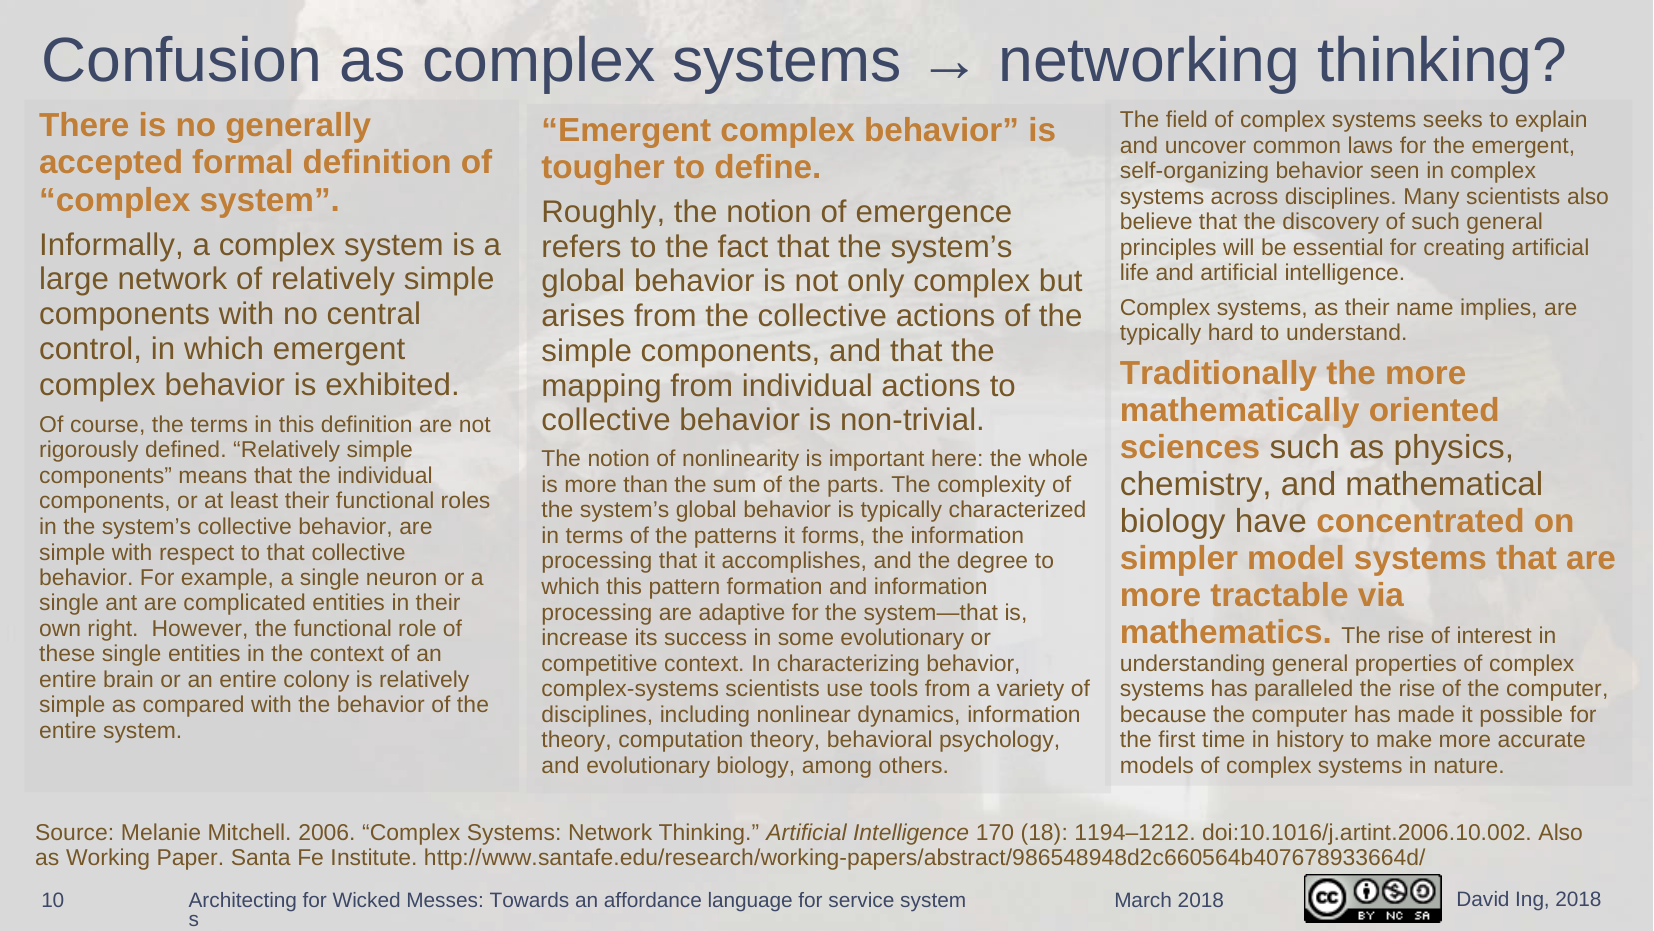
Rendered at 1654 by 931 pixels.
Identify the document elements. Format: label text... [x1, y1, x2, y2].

text_box The field of complex systems seeks to explain and uncover common laws for the emergent, self-organizing behavior seen in complex systems across disciplines. Many scientists also believe that the discovery of such general principles will be essential for creating artificial life and artificial intelligence. Complex systems, as their name implies, are typically hard to understand. Traditionally the more mathematically oriented sciences such as physics, chemistry, and mathematical biology have concentrated on simpler model systems that are more tractable via mathematics. The rise of interest in understanding general properties of complex systems has paralleled the rise of the computer, because the computer has made it possible for the first time in history to make more accurate models of complex systems in nature. [1105, 99, 1633, 786]
picture [1304, 878, 1442, 923]
text_box There is no generally accepted formal definition of “complex system”. Informally, a complex system is a large network of relatively simple components with no central control, in which emergent complex behavior is exhibited. Of course, the terms in this definition are not rigorously defined. “Relatively simple components” means that the individual components, or at least their functional roles in the system’s collective behavior, are simple with respect to that collective behavior. For example, a single neuron or a single ant are complicated entities in their own right. However, the functional role of these single entities in the context of an entire brain or an entire colony is relatively simple as compared with the behavior of the entire system. [24, 99, 519, 793]
text_box “Emergent complex behavior” is tougher to define. Roughly, the notion of emergence refers to the fact that the system’s global behavior is not only complex but arises from the collective actions of the simple components, and that the mapping from individual actions to collective behavior is non-trivial. The notion of nonlinearity is important here: the whole is more than the sum of the parts. The complexity of the system’s global behavior is typically characterized in terms of the patterns it forms, the information processing that it accomplishes, and the degree to which this pattern formation and information processing are adaptive for the system—that is, increase its success in some evolutionary or competitive context. In characterizing behavior, complex-systems scientists use tools from a variety of disciplines, including nonlinear dynamics, information theory, computation theory, behavioral psychology, and evolutionary biology, among others. [526, 103, 1112, 794]
text_box Solving for the optimal Problem solution involves analysis, research employing quantitative methods seeking optimal outcomes. Unfortunately, as conditions change, problems frequently do not remain solved or resolved but reappear, and usually in more complex forms. Furthermore, every solution and resolution generates new problems, ones that tend to be more complex than the ones solved or resolved. [0, 0, 1653, 931]
text_box Source: Melanie Mitchell. 2006. “Complex Systems: Network Thinking.” Artificial Intelligence 170 (18): 1194–1212. doi:10.1016/j.artint.2006.10.002. Also as Working Paper. Santa Fe Institute. http://www.santafe.edu/research/working-papers/abstract/986548948d2c660564b407678933664d/ [20, 811, 1607, 878]
title Confusion as complex systems → networking thinking? [41, 30, 1613, 126]
